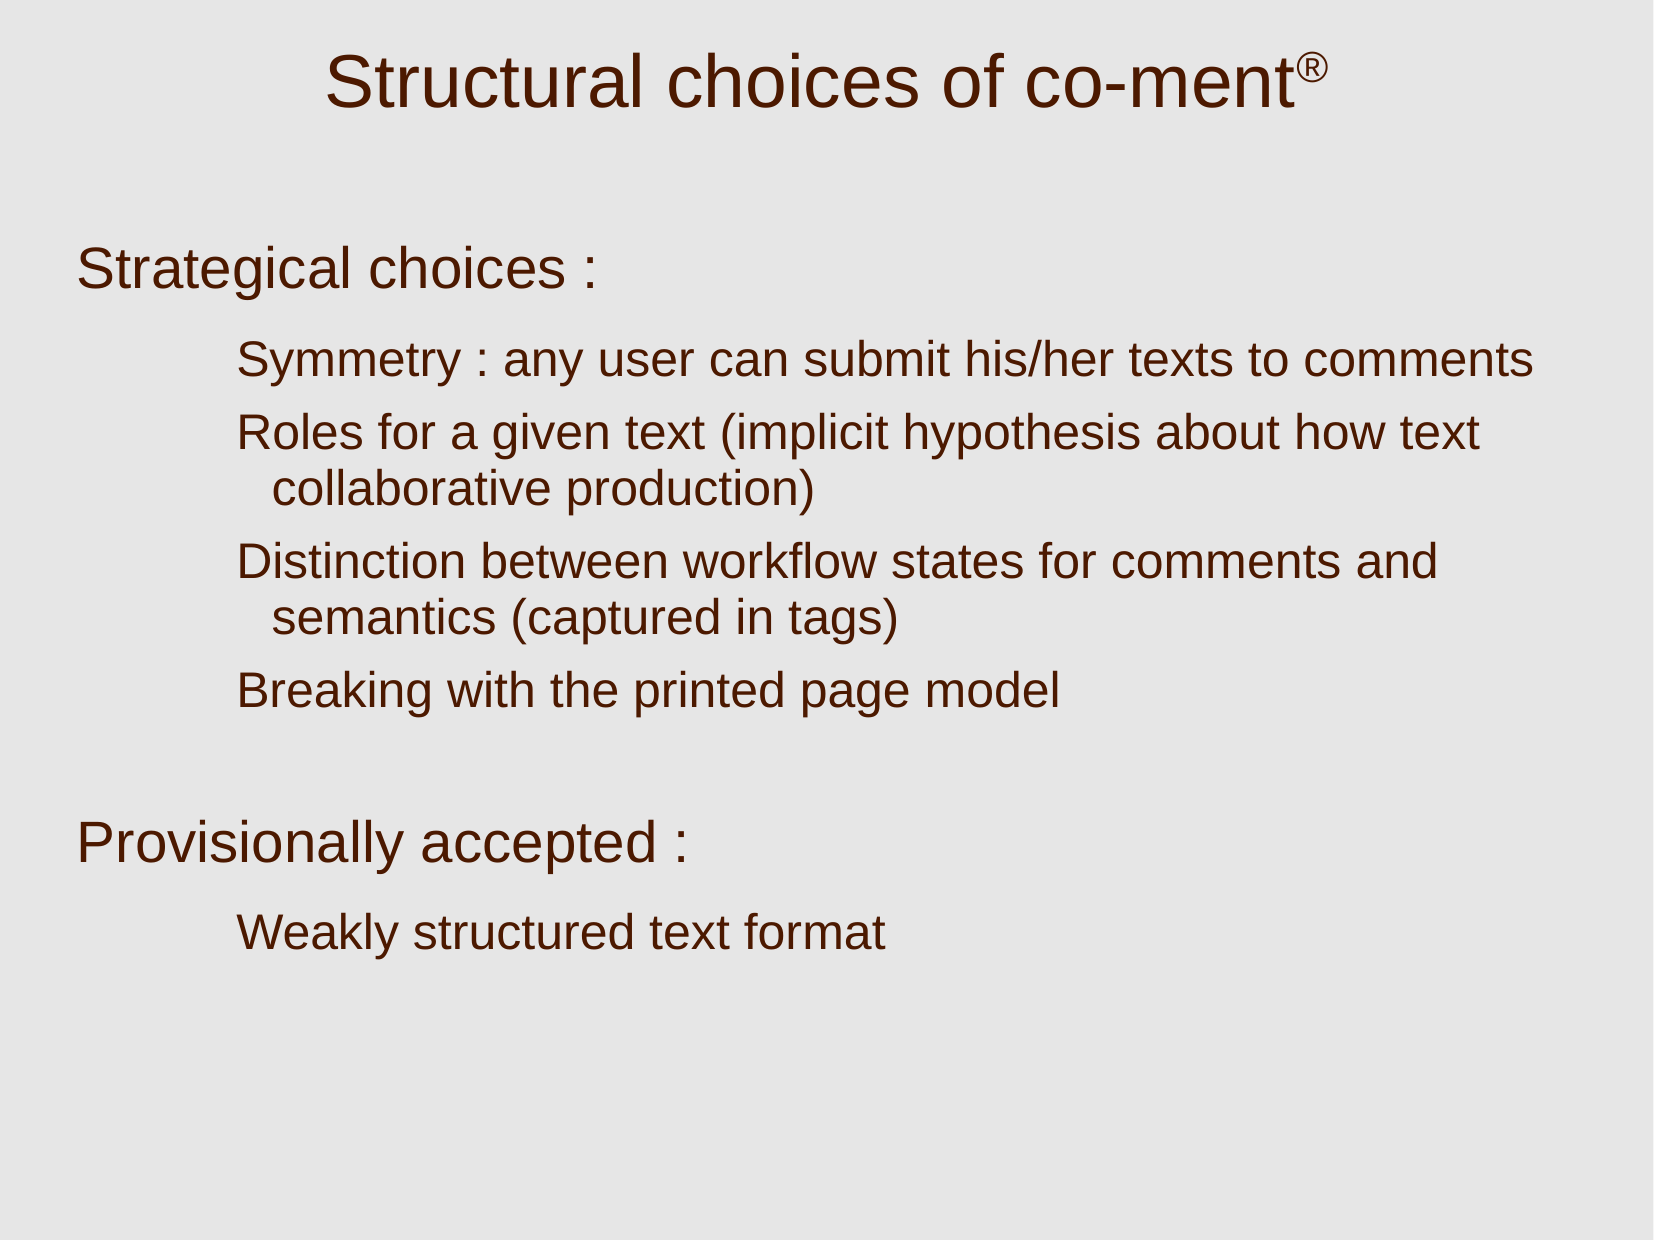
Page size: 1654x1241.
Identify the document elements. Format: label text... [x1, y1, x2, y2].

list Strategical choices : Symmetry : any user can submit his/her texts to comments Roles for a given text (implicit hypothesis about how text collaborative production) Distinction between workflow states for comments and semantics (captured in tags) Breaking with the printed page model Provisionally accepted : Weakly structured text format [59, 236, 1595, 1152]
title Structural choices of co-ment® [82, 21, 1571, 142]
